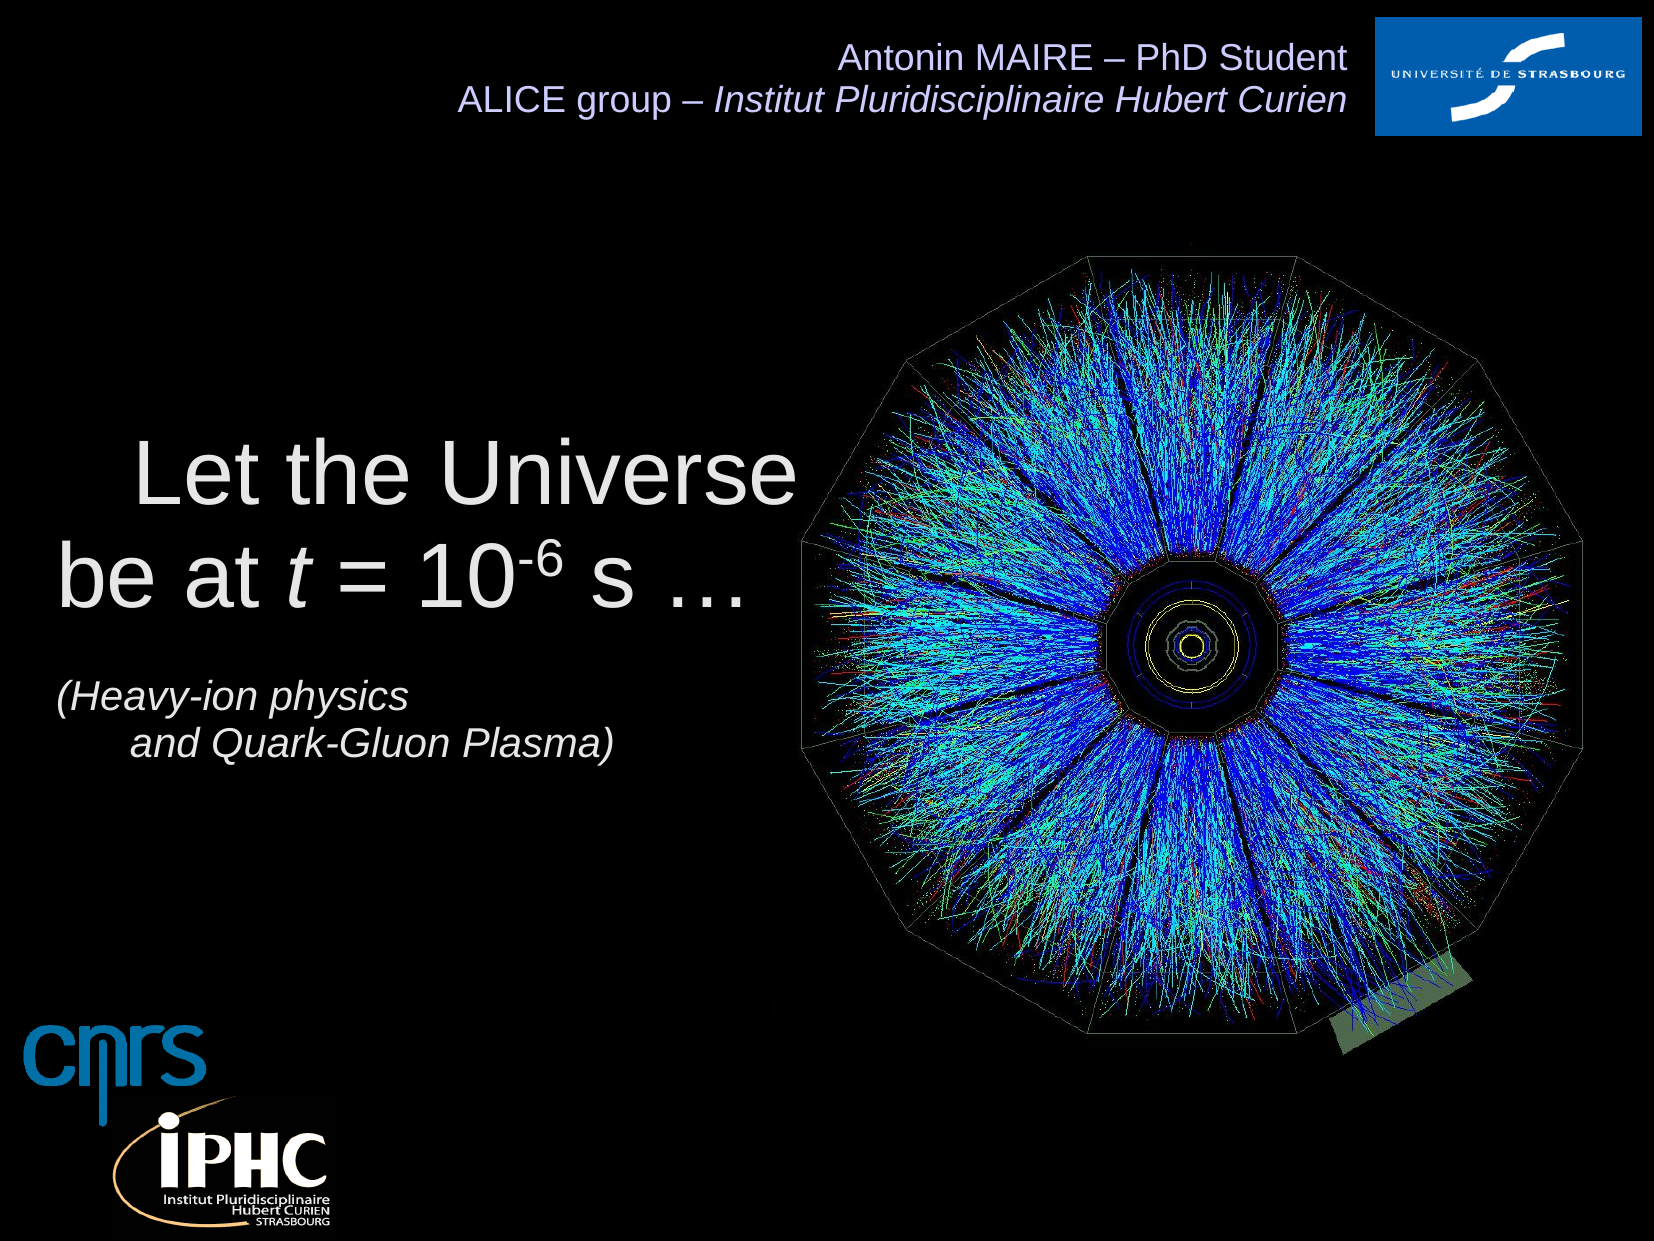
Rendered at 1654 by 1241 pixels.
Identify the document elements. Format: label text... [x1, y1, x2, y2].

text_box [0, 0, 1654, 1241]
picture [1375, 17, 1642, 136]
picture [11, 1015, 337, 1241]
text_box Antonin MAIRE – PhD Student ALICE group – Institut Pluridisciplinaire Hubert Curien [442, 29, 1363, 148]
text_box Let the Universe be at t = 10-6 s … (Heavy-ion physics and Quark-Gluon Plasma) [41, 414, 842, 774]
picture [771, 228, 1636, 1063]
